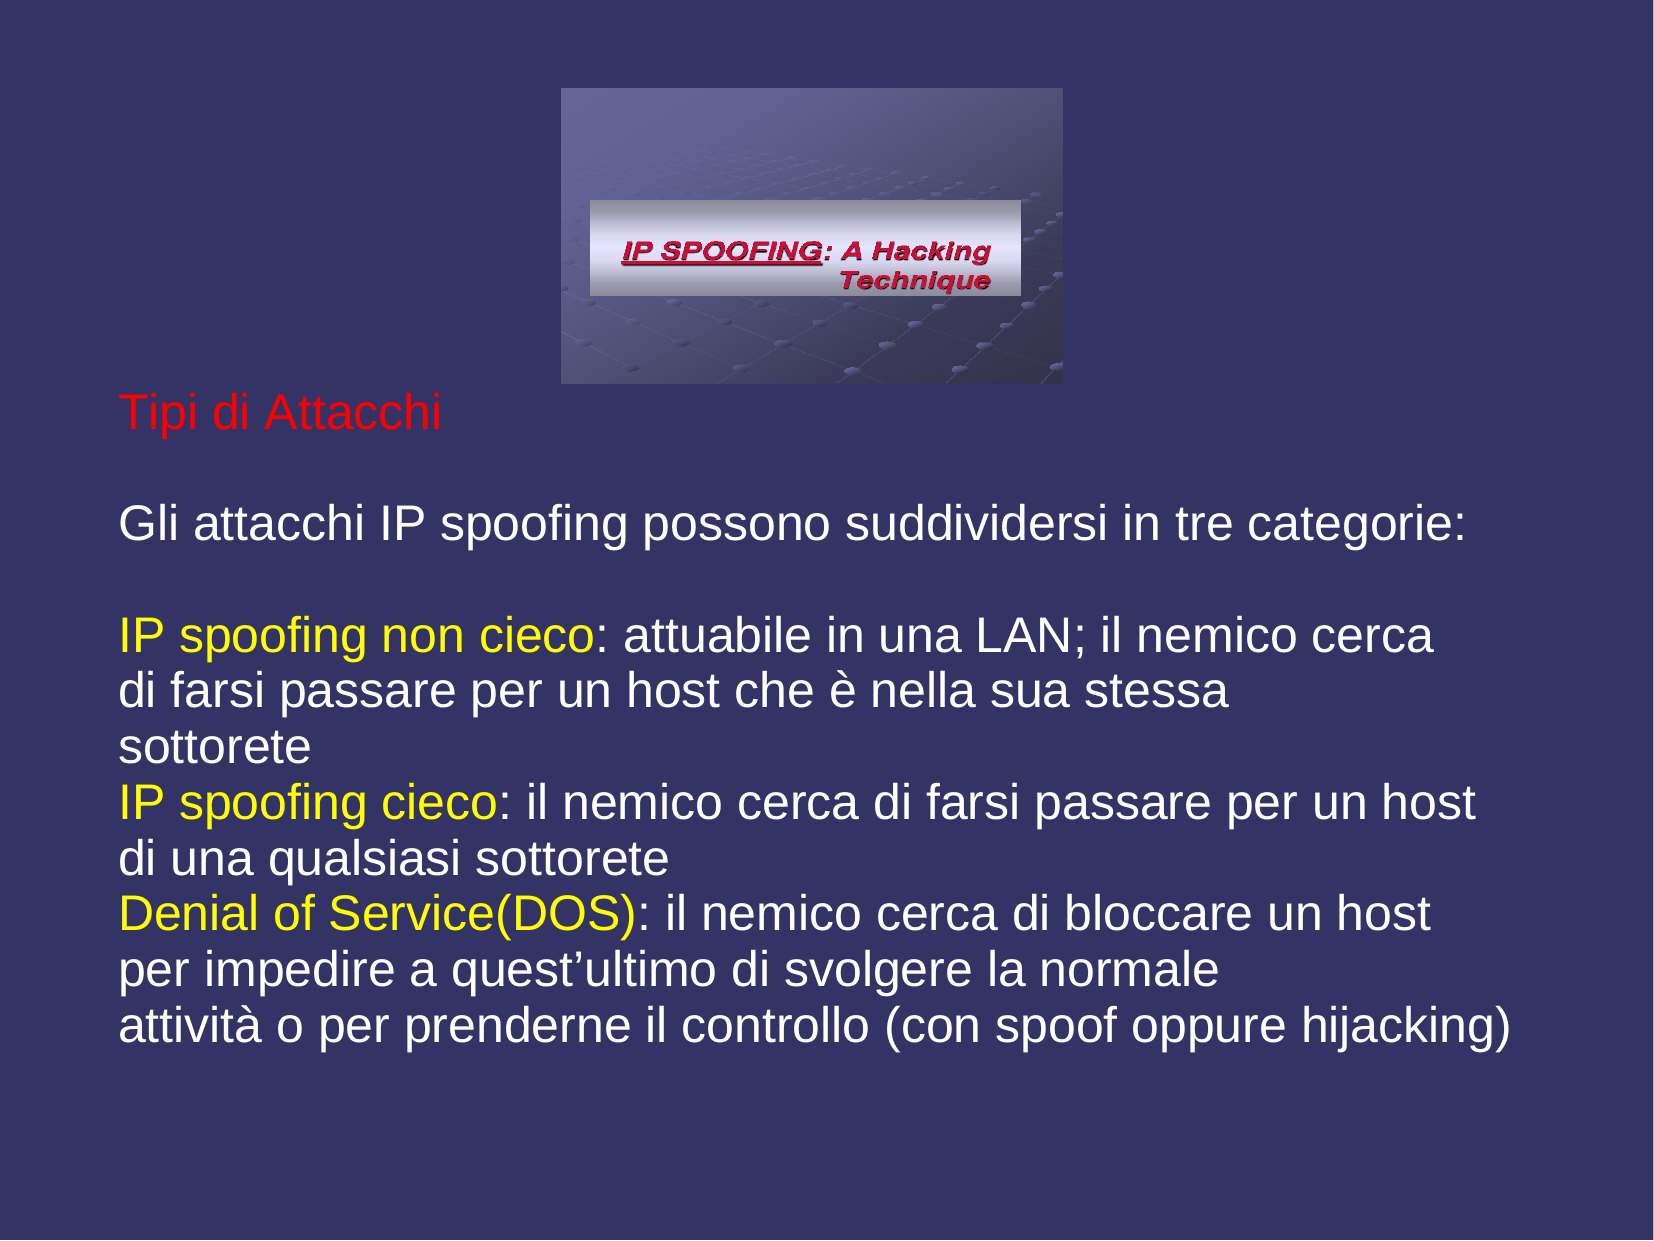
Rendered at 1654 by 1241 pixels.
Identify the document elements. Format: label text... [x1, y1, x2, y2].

picture [561, 88, 1063, 384]
text_box Tipi di Attacchi Gli attacchi IP spoofing possono suddividersi in tre categorie: IP spoofing non cieco: attuabile in una LAN; il nemico cerca di farsi passare per un host che è nella sua stessa sottorete IP spoofing cieco: il nemico cerca di farsi passare per un host di una qualsiasi sottorete Denial of Service(DOS): il nemico cerca di bloccare un host per impedire a quest’ultimo di svolgere la normale attività o per prenderne il controllo (con spoof oppure hijacking) [118, 383, 1514, 1053]
